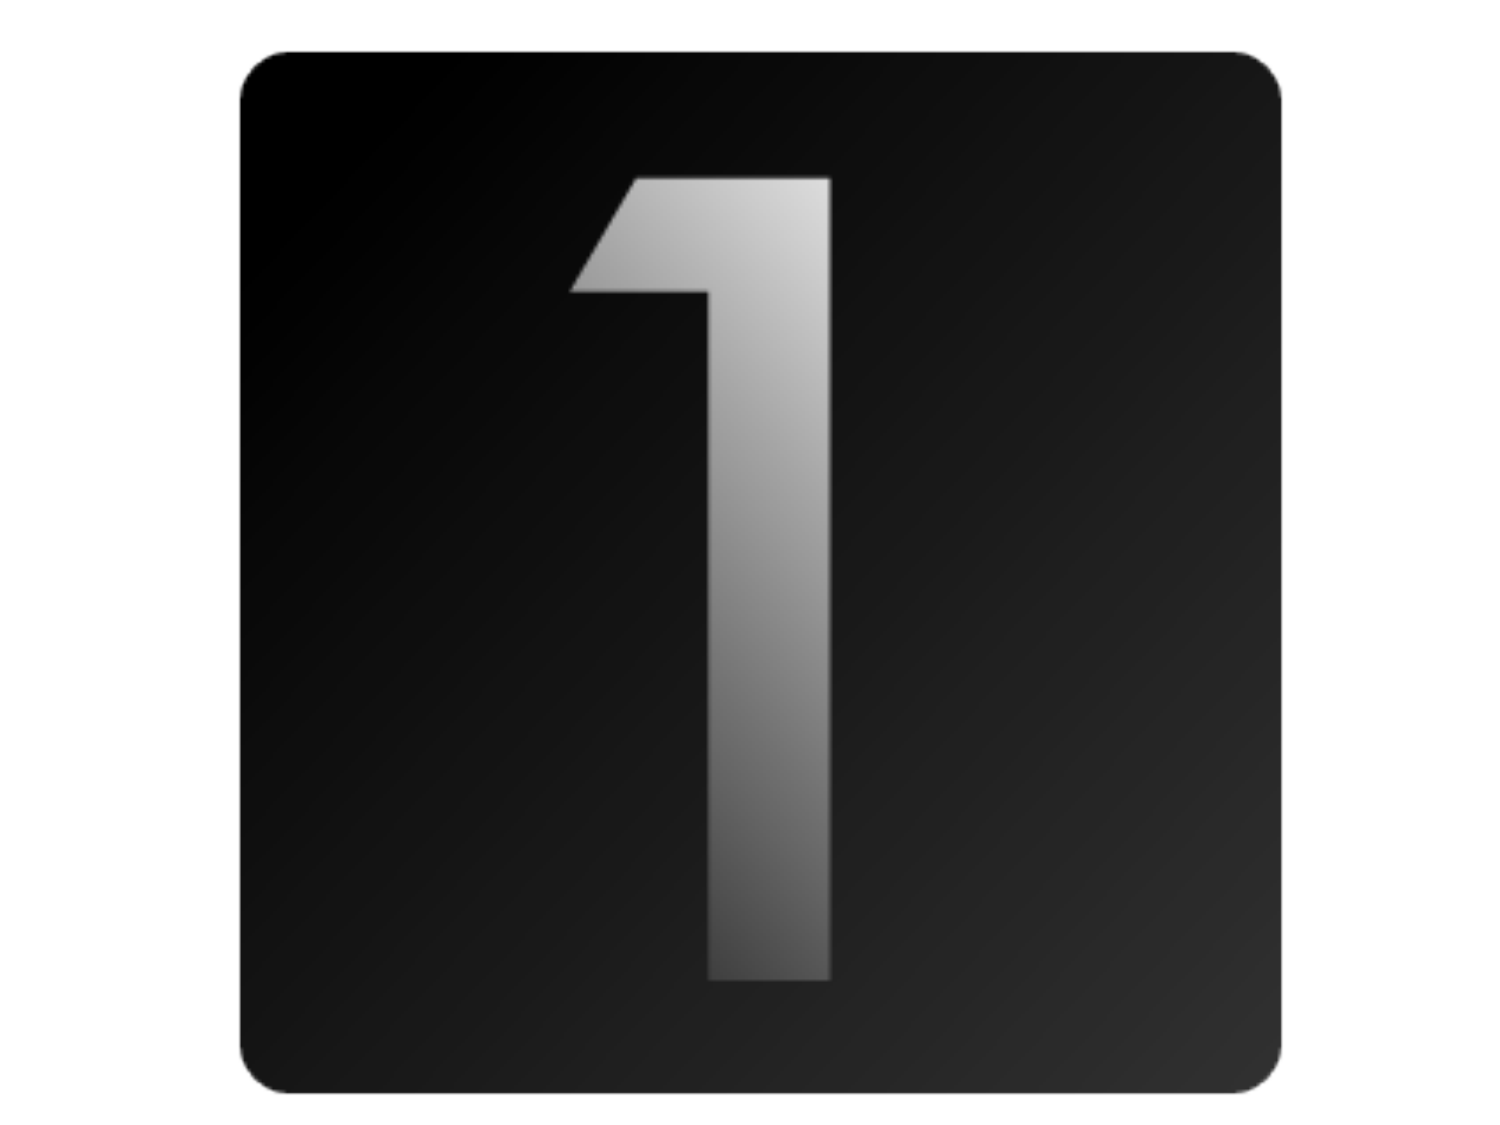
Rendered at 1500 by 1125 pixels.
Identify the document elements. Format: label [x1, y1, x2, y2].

picture [230, 42, 1294, 1106]
